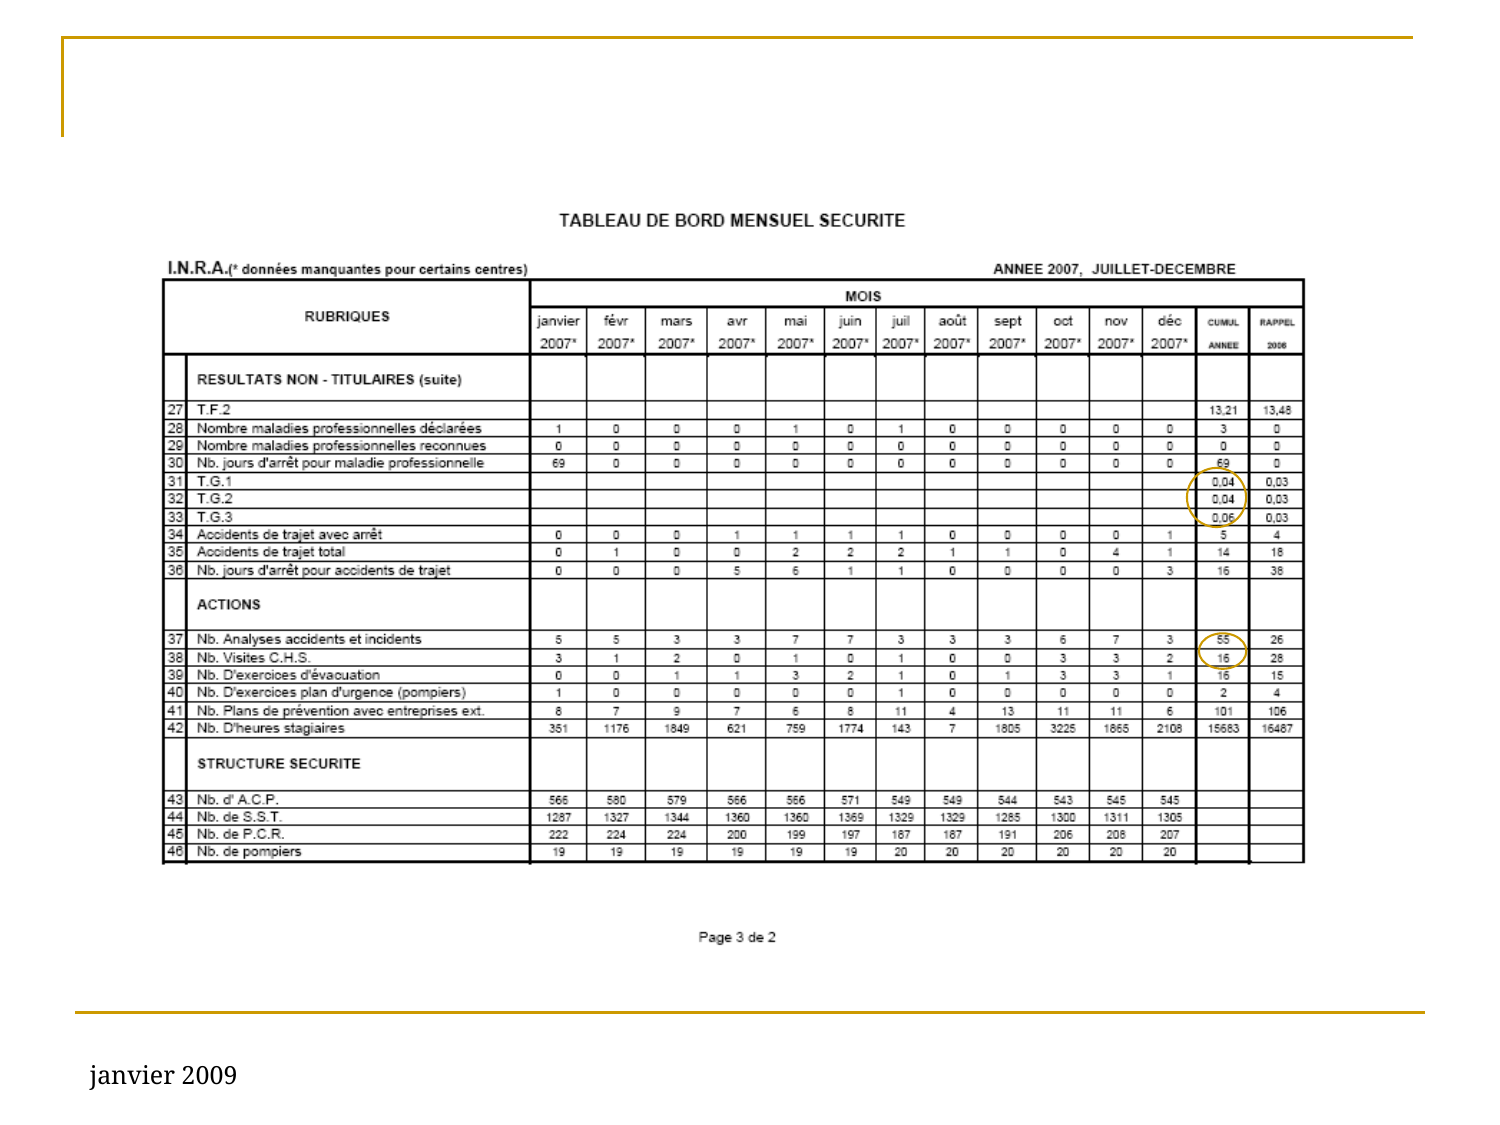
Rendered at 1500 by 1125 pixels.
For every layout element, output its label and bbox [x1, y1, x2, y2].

chart [135, 148, 1341, 1001]
